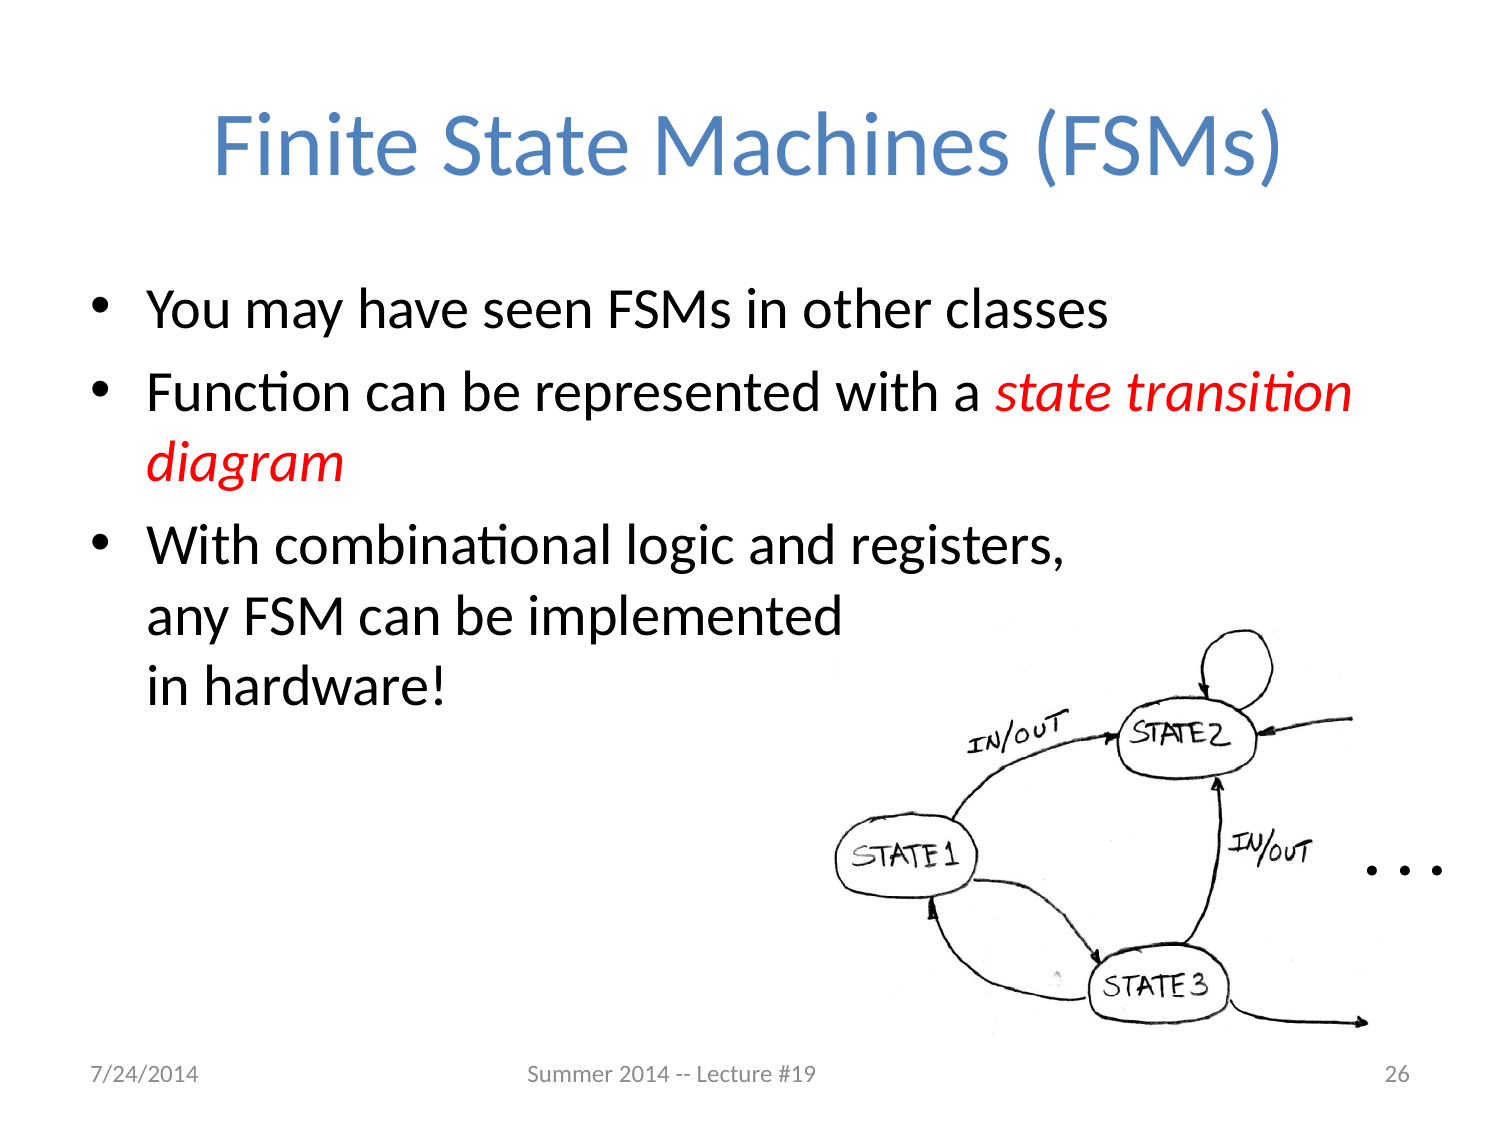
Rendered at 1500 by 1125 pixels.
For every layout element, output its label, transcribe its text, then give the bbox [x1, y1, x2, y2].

footer Summer 2014 -- Lecture #19 [512, 1042, 988, 1103]
slide_number 7/24/2014 [75, 1042, 425, 1103]
text_box . . . [1348, 801, 1462, 896]
picture [834, 842, 1385, 1033]
list You may have seen FSMs in other classes Function can be represented with a state transition diagram With combinational logic and registers, any FSM can be implemented in hardware! [75, 262, 1425, 842]
title Finite State Machines (FSMs) [75, 45, 1425, 233]
slide_number <number> [1074, 1042, 1425, 1103]
